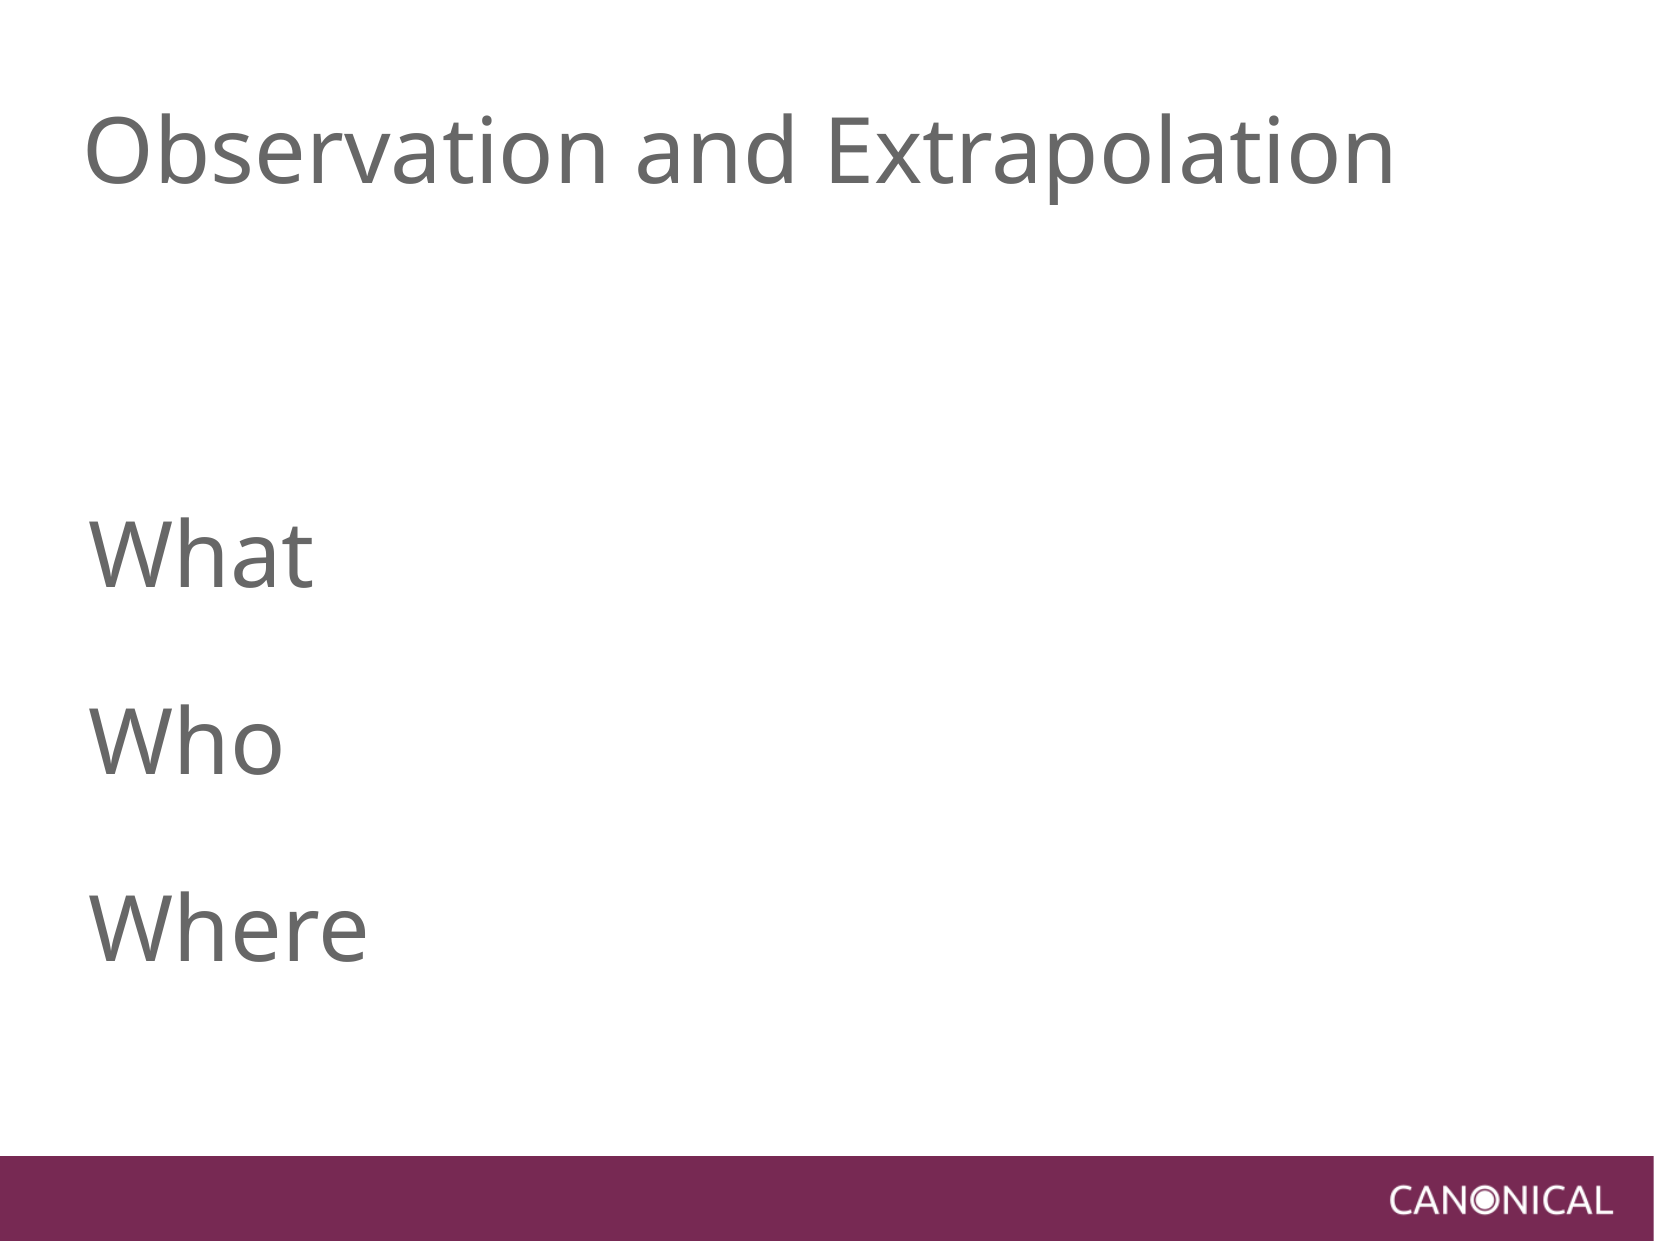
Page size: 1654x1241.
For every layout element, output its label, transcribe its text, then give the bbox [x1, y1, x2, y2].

picture [0, 1156, 1654, 1241]
subtitle Observation and Extrapolation [82, 56, 1571, 237]
text_box What Who Where [88, 354, 1577, 1123]
